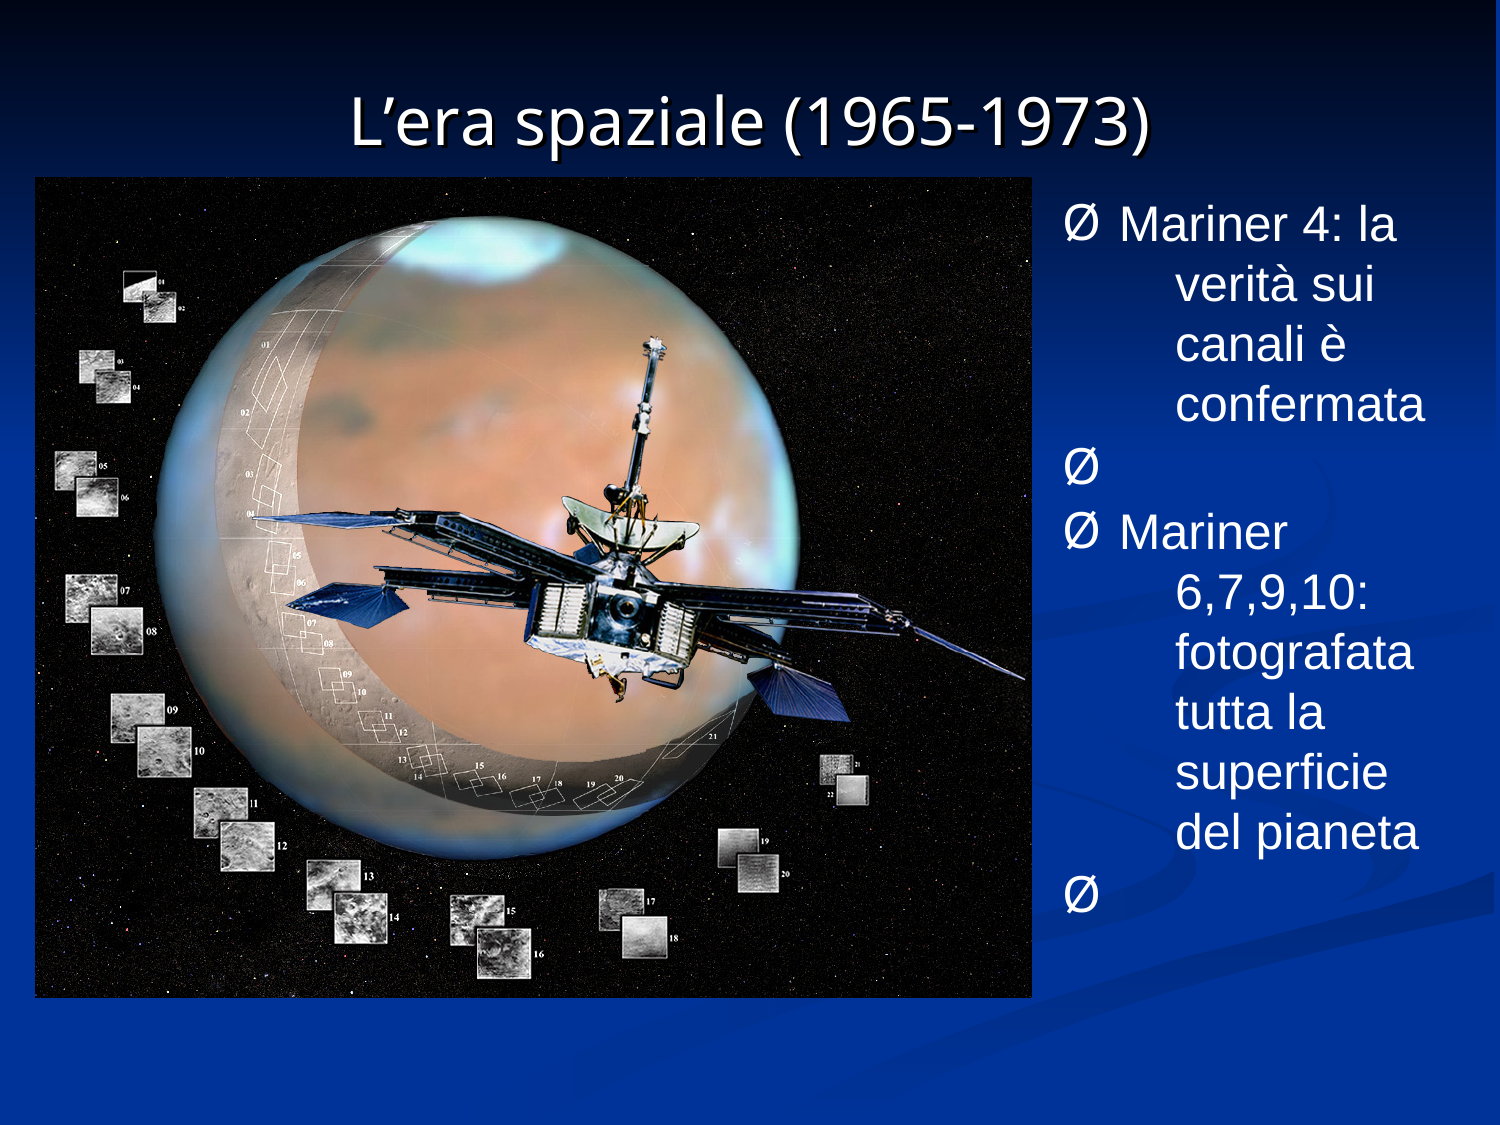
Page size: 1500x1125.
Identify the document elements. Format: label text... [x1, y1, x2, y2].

text_box Mariner 4: la verità sui canali è confermata Mariner 6,7,9,10: fotografata tutta la superficie del pianeta [1047, 183, 1465, 926]
picture [35, 177, 1032, 998]
text_box L’era spaziale (1965-1973) [35, 70, 1465, 178]
